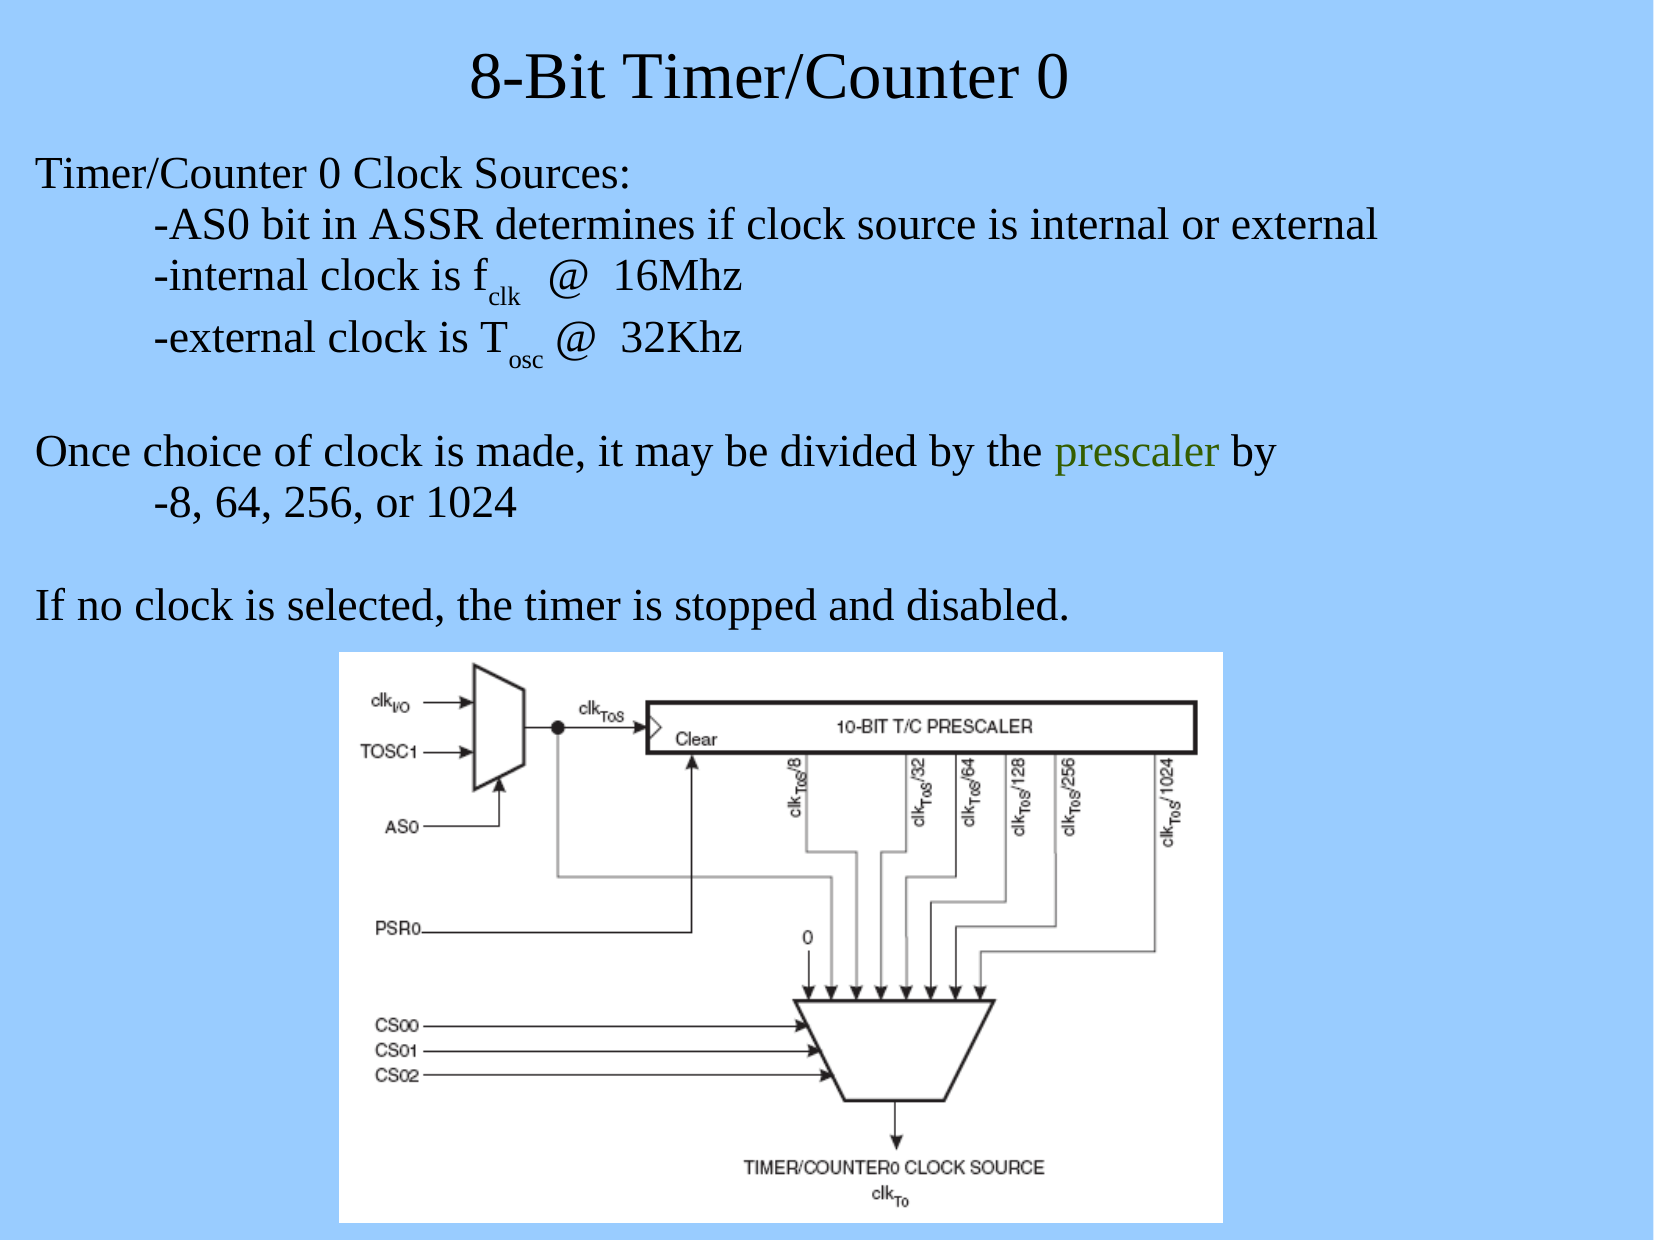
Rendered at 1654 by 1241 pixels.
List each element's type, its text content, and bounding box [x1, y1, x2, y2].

text_box Timer/Counter 0 Clock Sources: -AS0 bit in ASSR determines if clock source is internal or external -internal clock is fclk @ 16Mhz -external clock is Tosc @ 32Khz Once choice of clock is made, it may be divided by the prescaler by -8, 64, 256, or 1024 If no clock is selected, the timer is stopped and disabled. [34, 146, 1535, 669]
picture [339, 652, 1223, 1223]
text_box 8-Bit Timer/Counter 0 [470, 38, 1070, 113]
